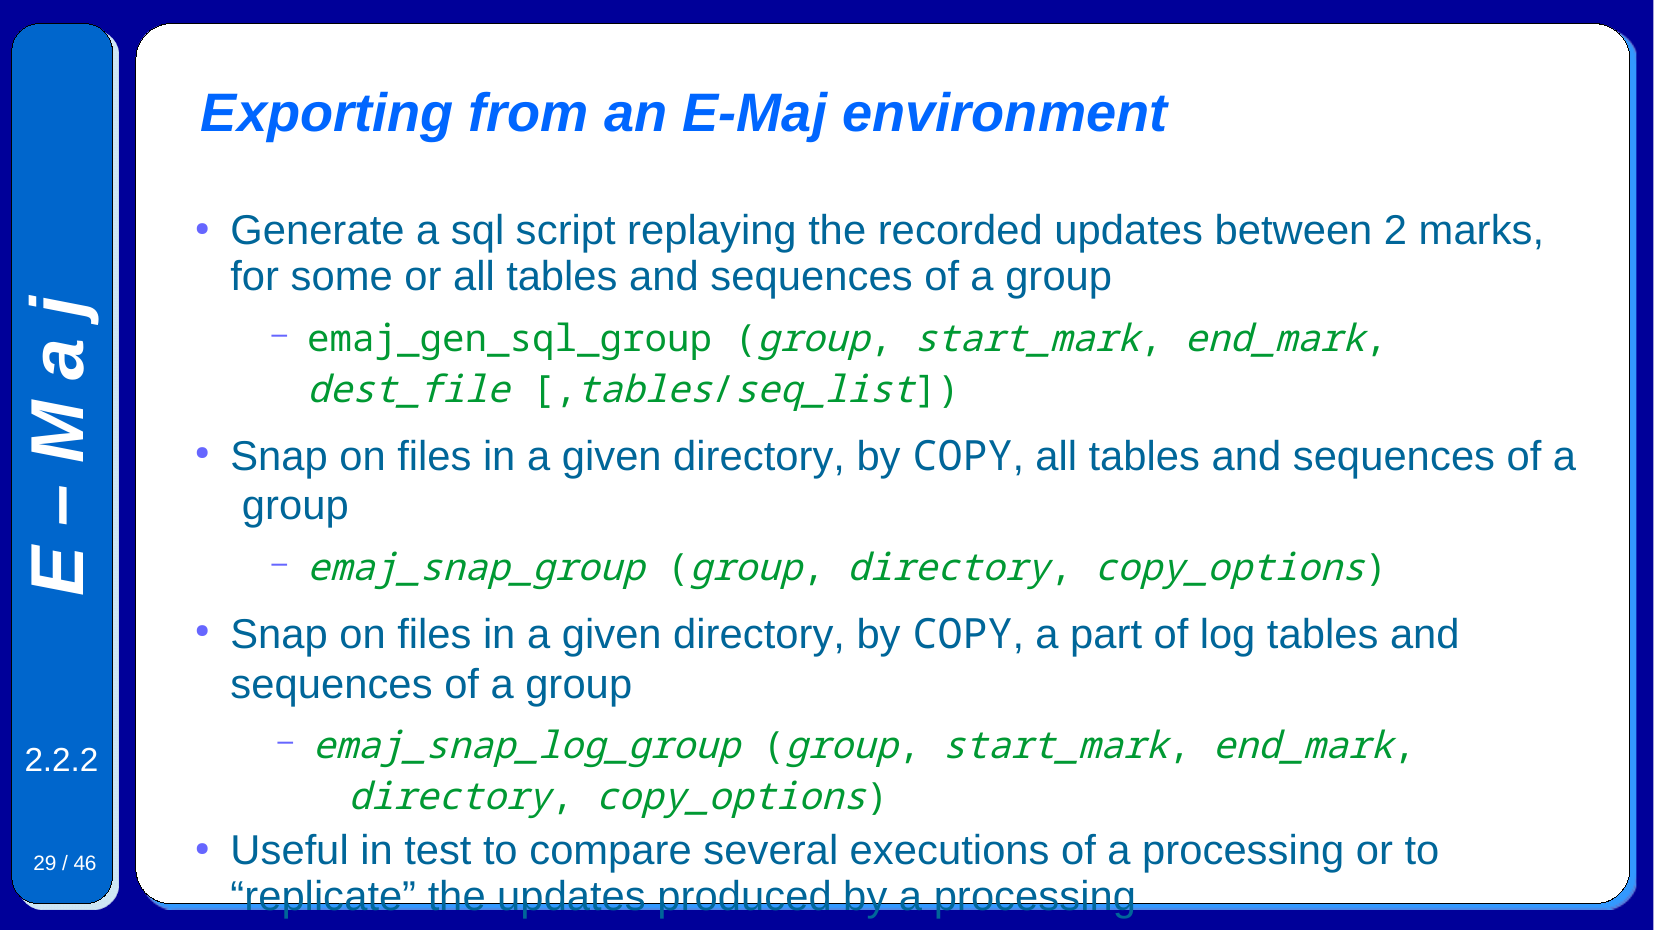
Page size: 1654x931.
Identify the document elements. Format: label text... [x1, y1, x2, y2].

list Generate a sql script replaying the recorded updates between 2 marks, for some or all tables and sequences of a group emaj_gen_sql_group (group, start_mark, end_mark, dest_file [,tables/seq_list]) Snap on files in a given directory, by COPY, all tables and sequences of a group emaj_snap_group (group, directory, copy_options) Snap on files in a given directory, by COPY, a part of log tables and sequences of a group emaj_snap_log_group (group, start_mark, end_mark, directory, copy_options) Useful in test to compare several executions of a processing or to “replicate” the updates produced by a processing [177, 206, 1587, 881]
title Exporting from an E-Maj environment [200, 34, 1575, 191]
